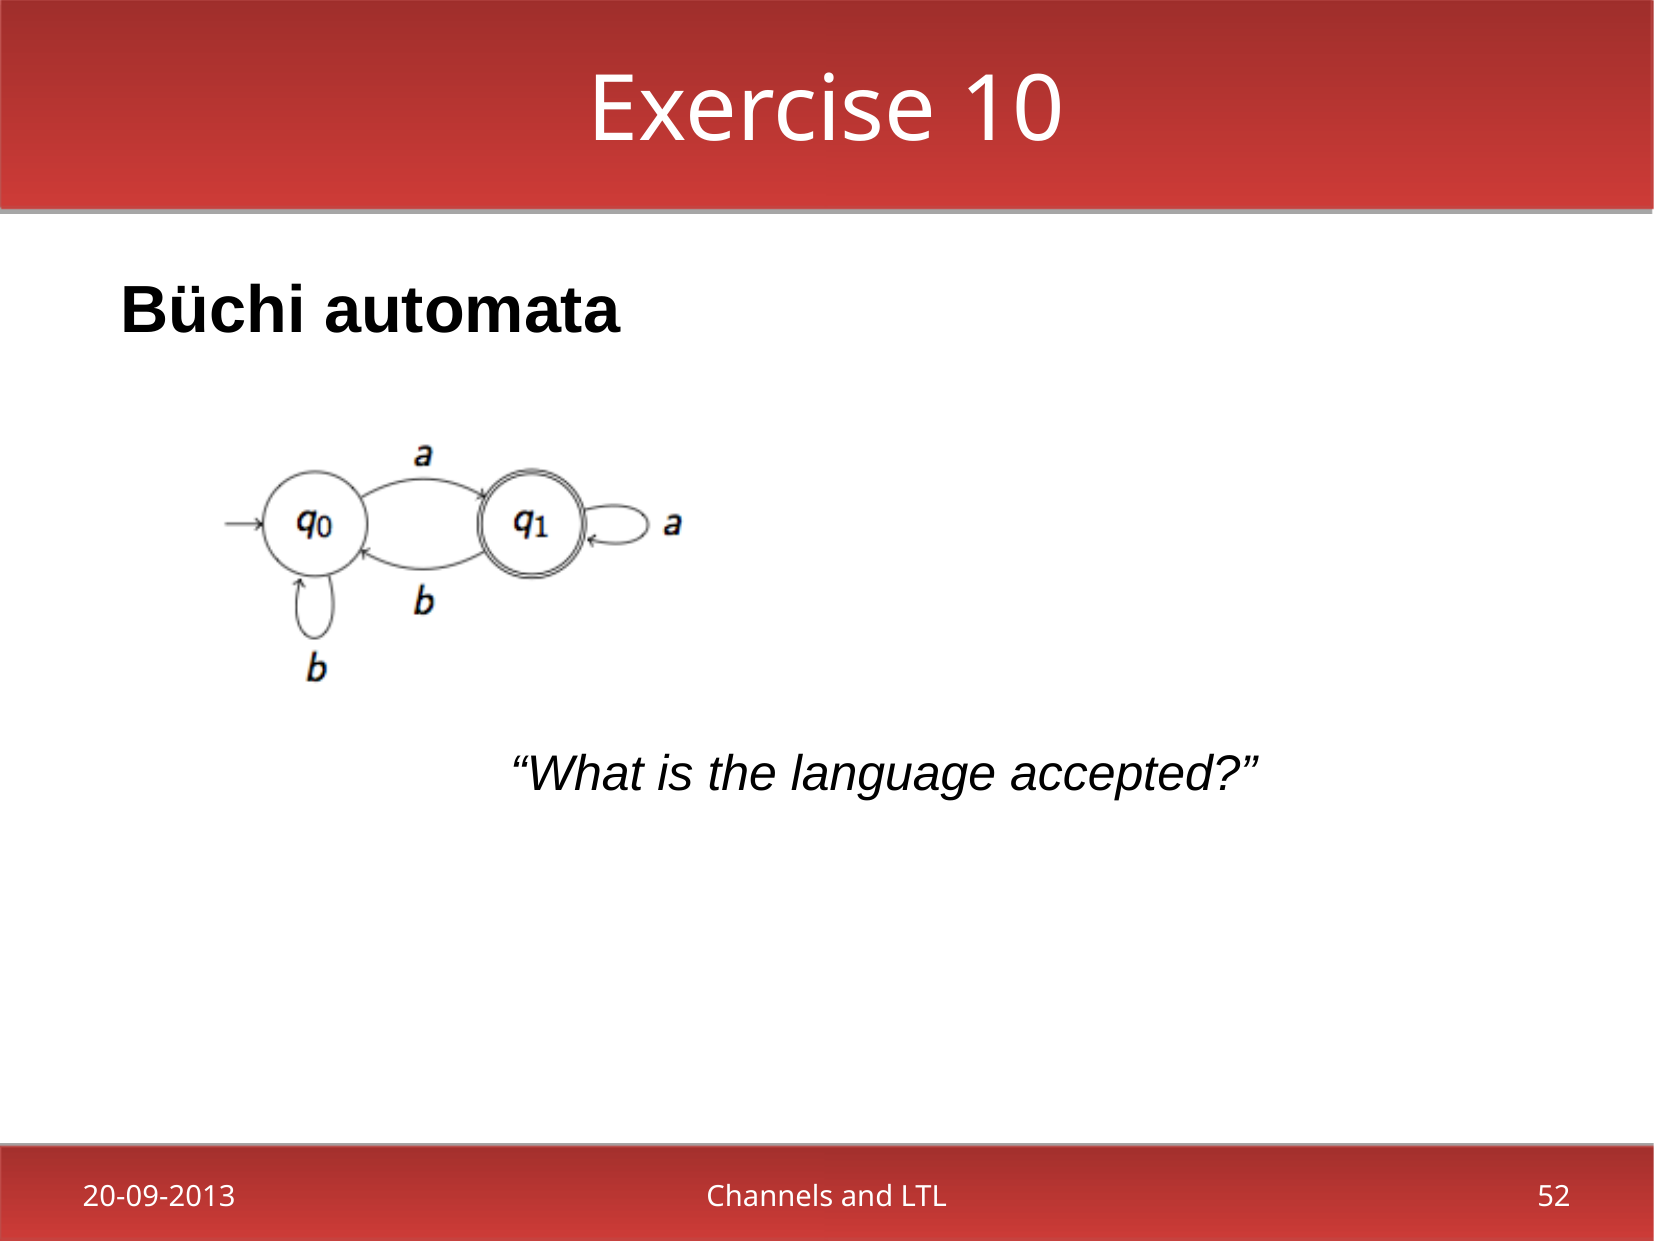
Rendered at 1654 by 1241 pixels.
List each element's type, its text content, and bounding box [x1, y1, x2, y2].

text_box “What is the language accepted?” [495, 738, 1273, 809]
text_box Büchi automata [105, 264, 637, 355]
picture [0, 1143, 1654, 1241]
title Exercise 10 [59, 31, 1595, 178]
picture [0, 0, 1654, 214]
picture [202, 435, 709, 709]
